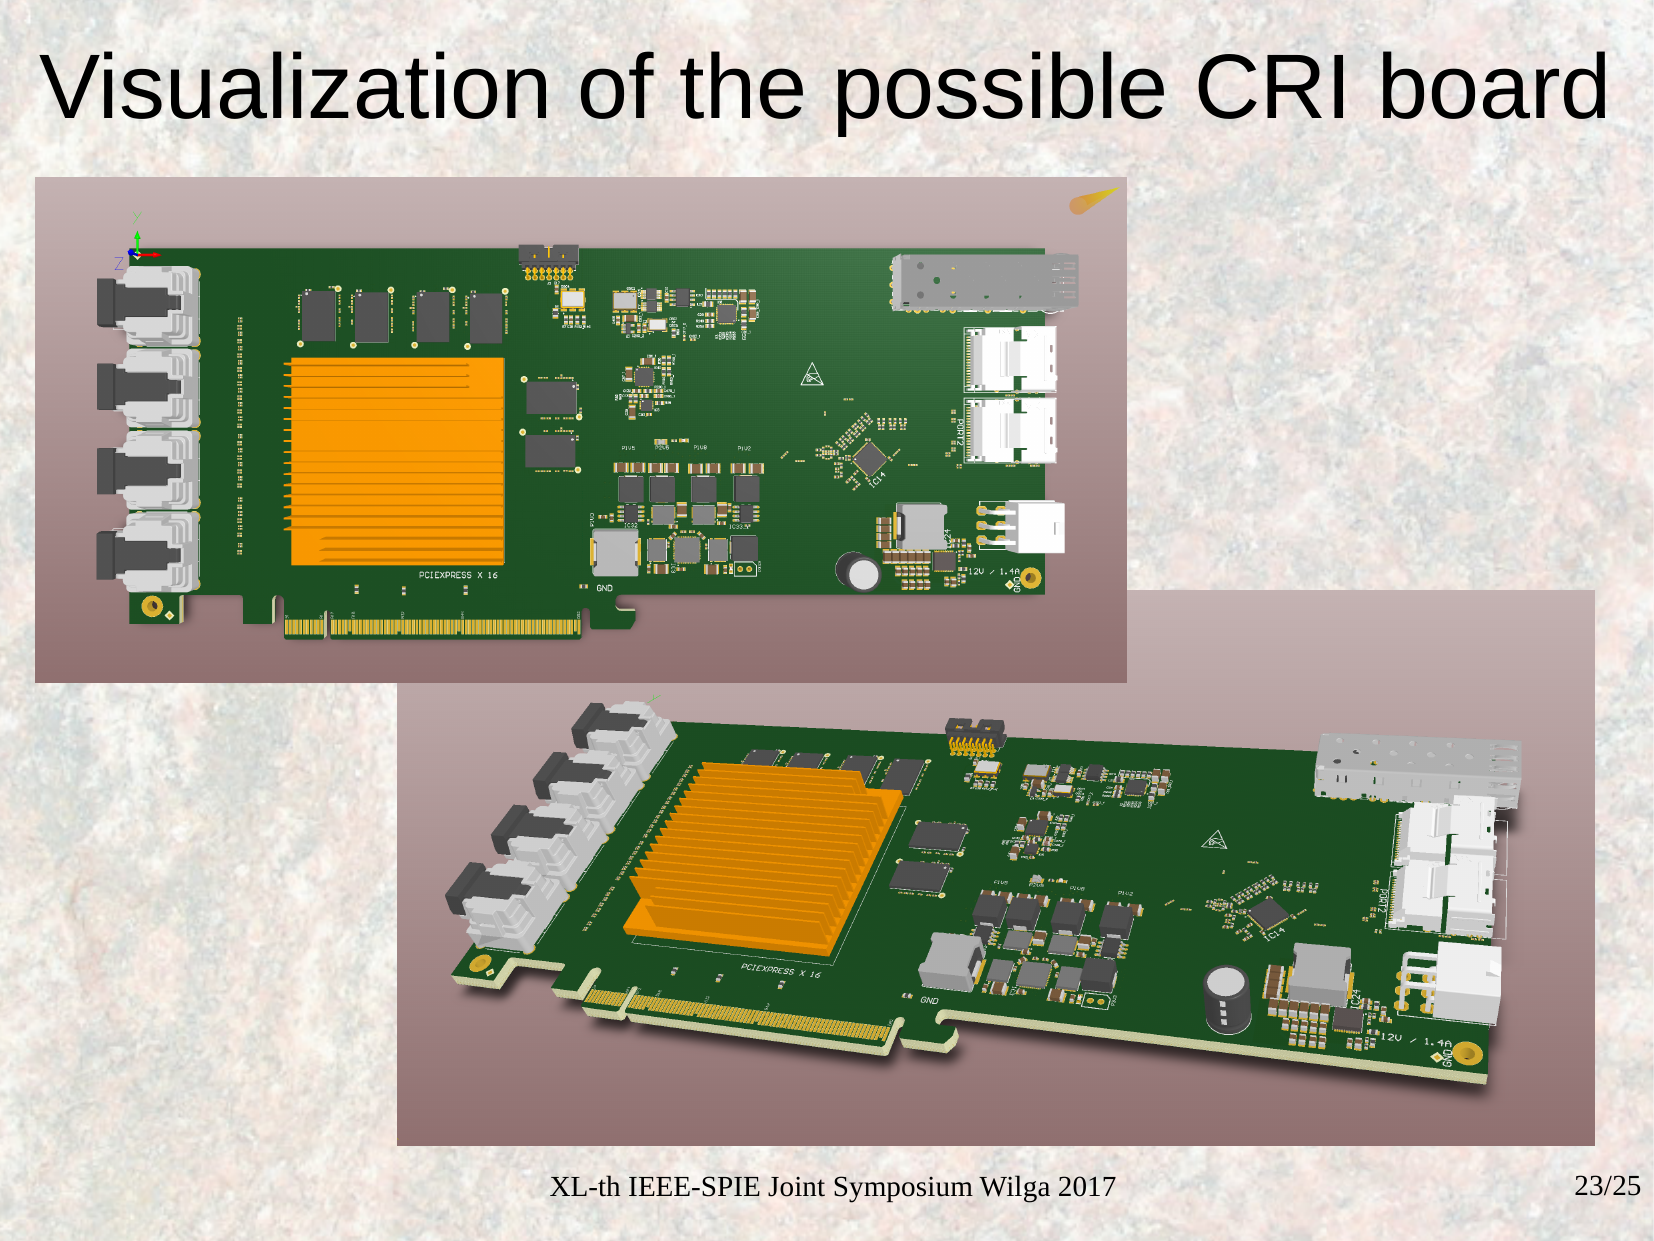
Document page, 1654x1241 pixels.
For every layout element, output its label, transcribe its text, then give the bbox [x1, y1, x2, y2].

title Visualization of the possible CRI board [35, 19, 1619, 154]
picture [0, 0, 1654, 1241]
